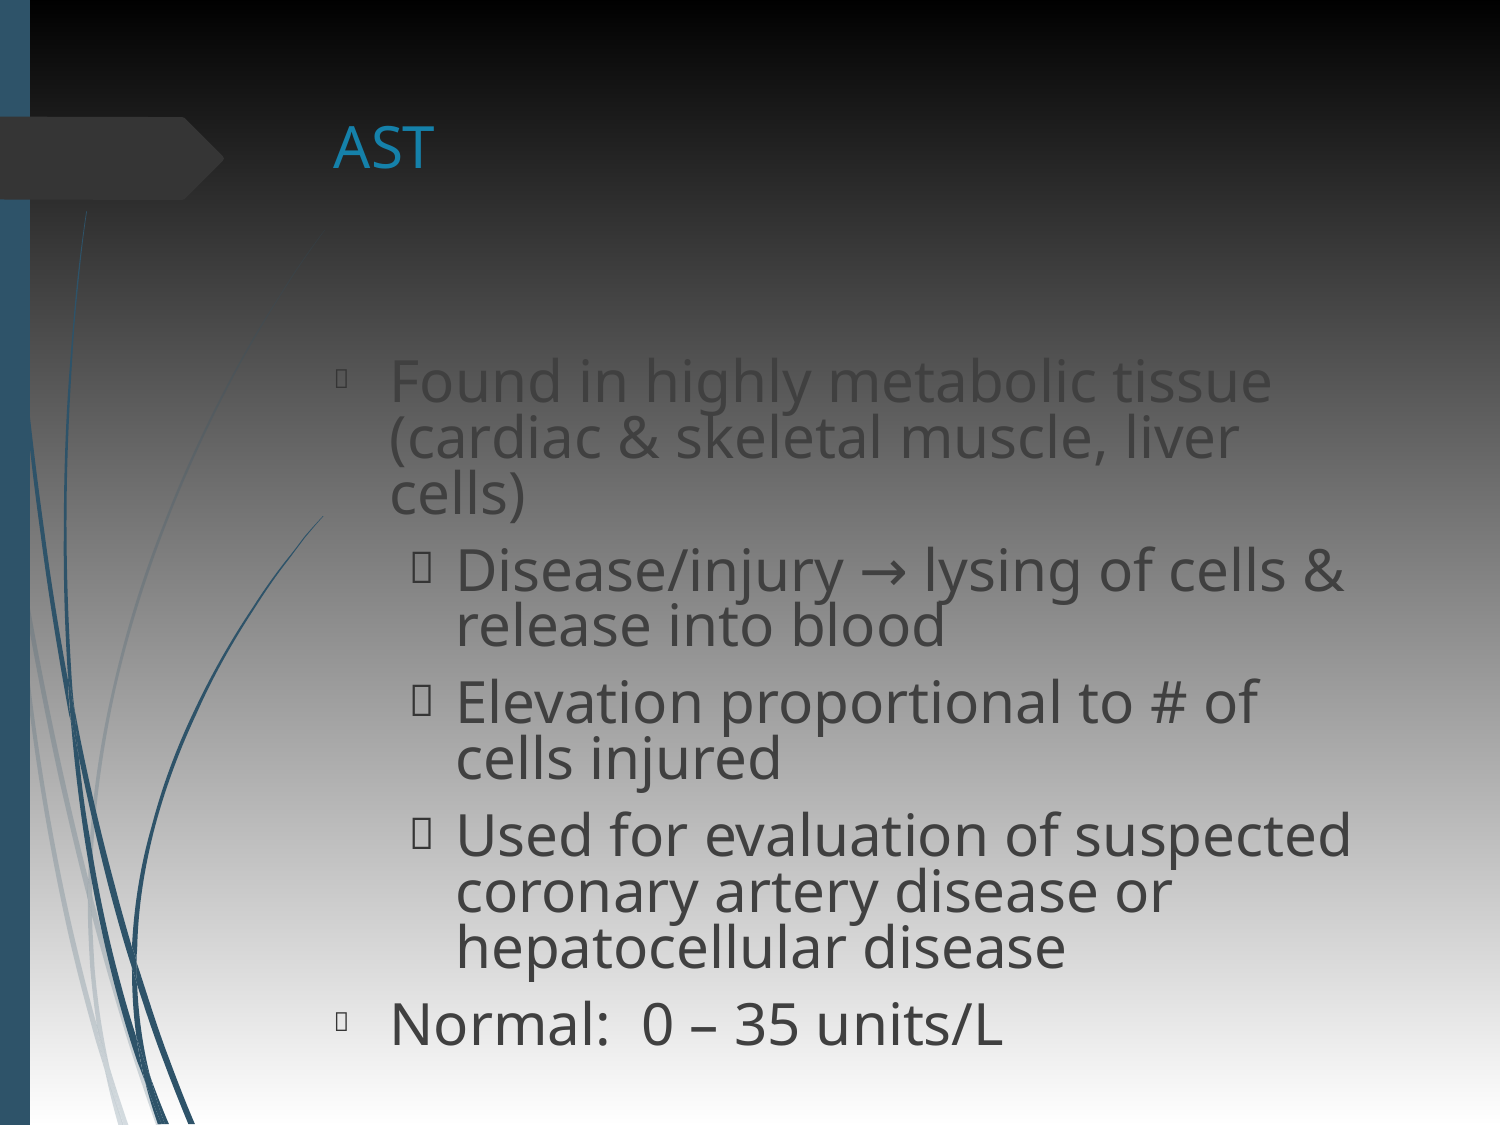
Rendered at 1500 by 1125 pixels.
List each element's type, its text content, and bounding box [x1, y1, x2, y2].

list Found in highly metabolic tissue (cardiac & skeletal muscle, liver cells) Disease/injury → lysing of cells & release into blood Elevation proportional to # of cells injured Used for evaluation of suspected coronary artery disease or hepatocellular disease Normal: 0 – 35 units/L [318, 350, 1400, 970]
title AST [319, 102, 1400, 313]
